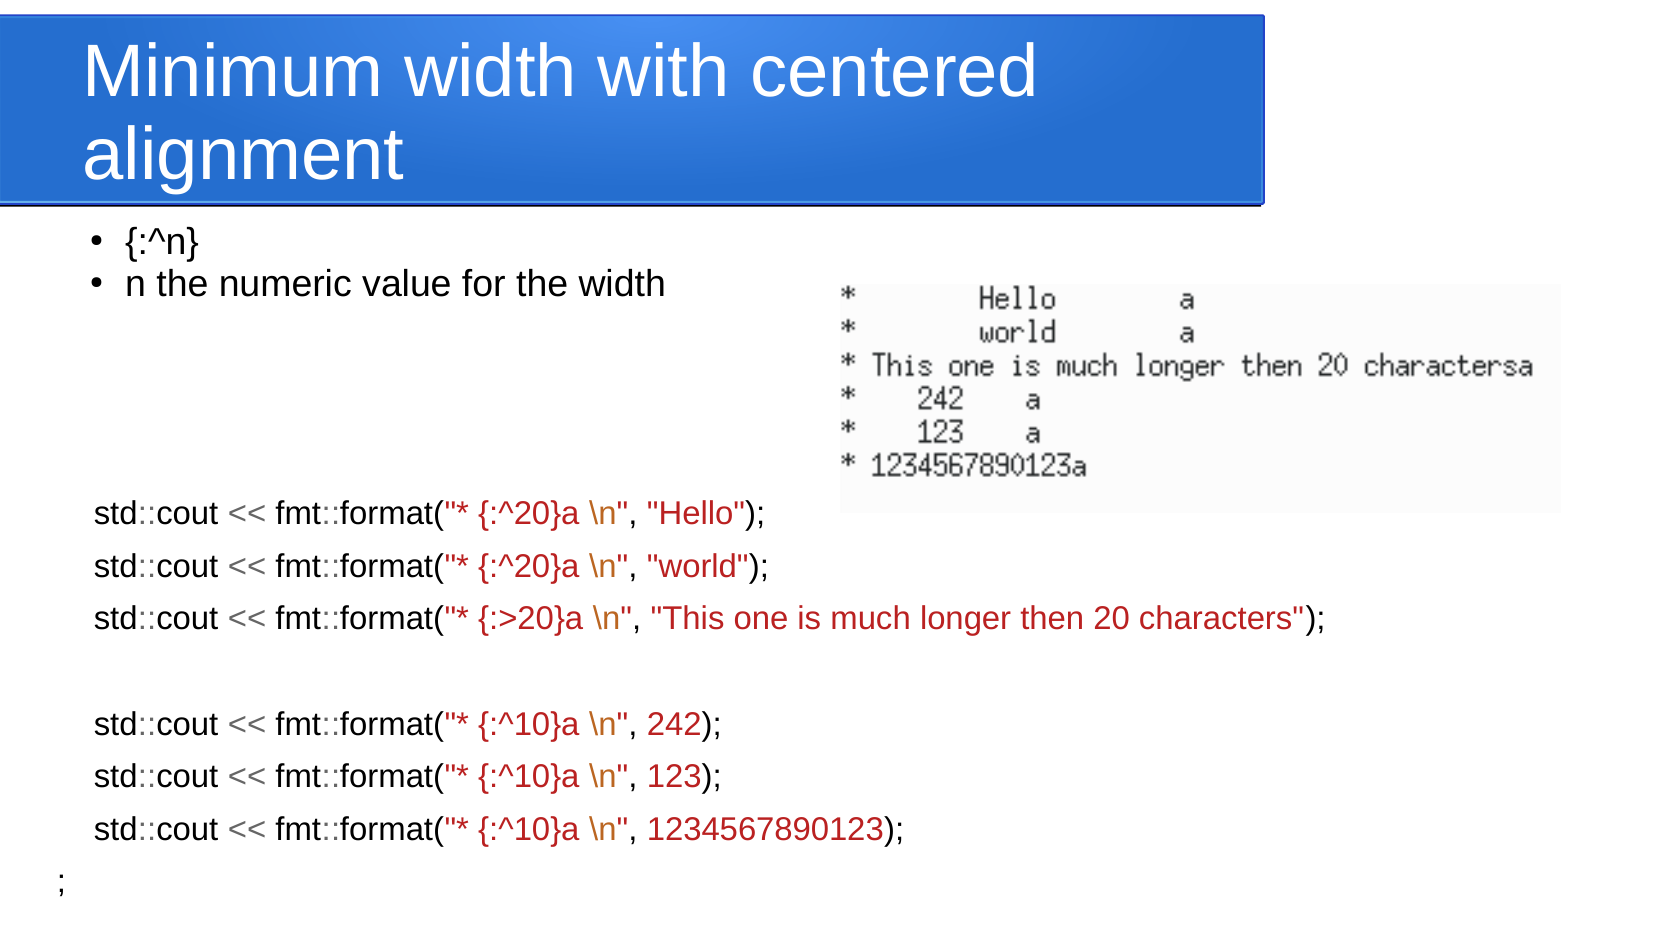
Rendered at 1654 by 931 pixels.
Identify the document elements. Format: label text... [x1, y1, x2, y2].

title Minimum width with centered alignment [82, 29, 1235, 196]
text_box {:^n} n the numeric value for the width [75, 213, 1546, 406]
picture [840, 284, 1561, 513]
list std::cout << fmt::format("* {:^20}a \n", "Hello"); std::cout << fmt::format("* {:^20}a \n", "world"); std::cout << fmt::format("* {:>20}a \n", "This one is much longer then 20 characters"); std::cout << fmt::format("* {:^10}a \n", 242); std::cout << fmt::format("* {:^10}a \n", 123); std::cout << fmt::format("* {:^10}a \n", 1234567890123); ; [56, 495, 1636, 901]
